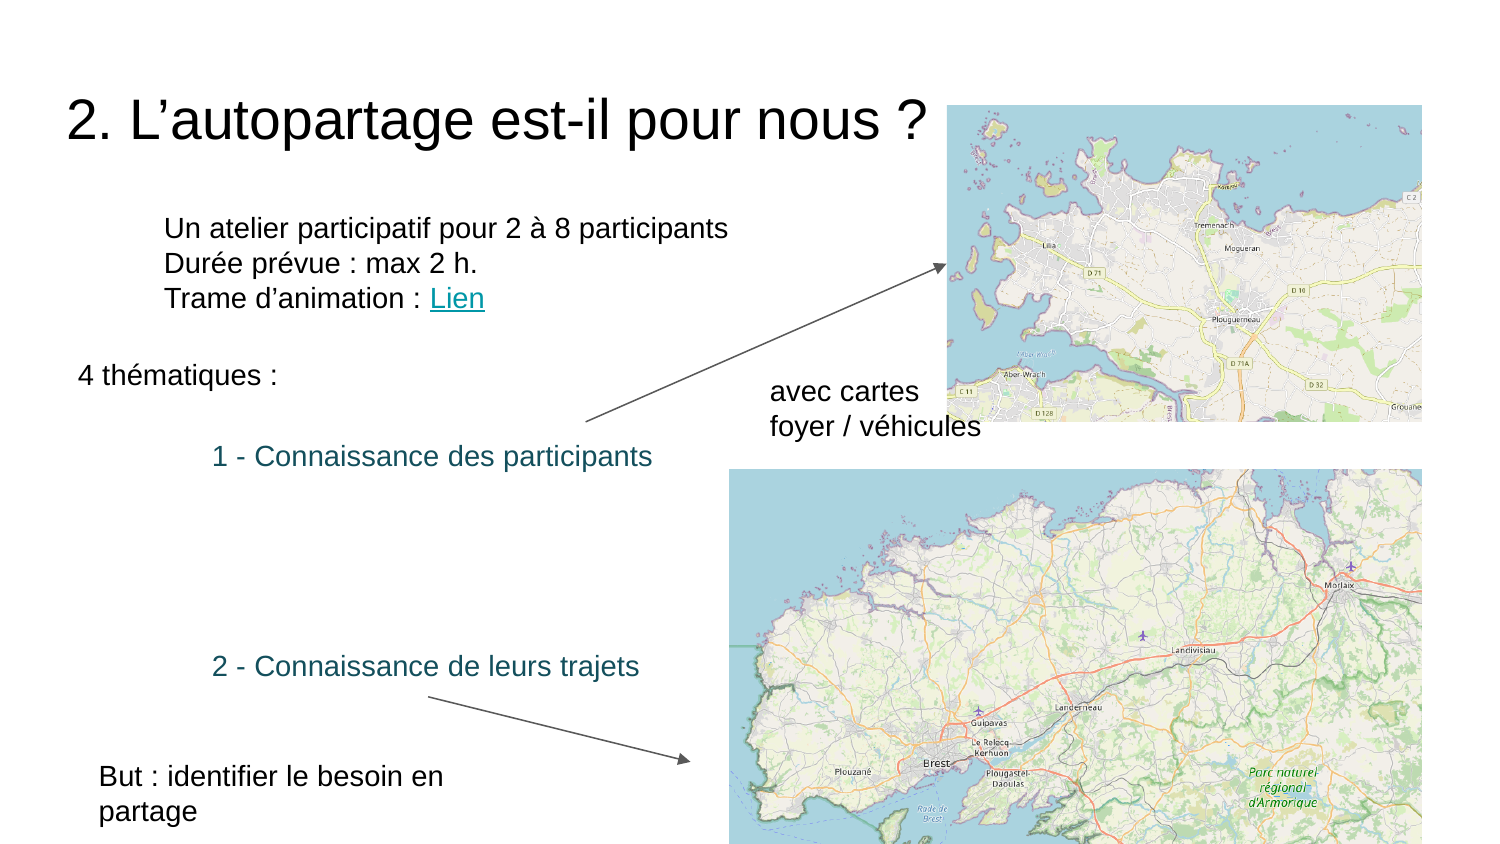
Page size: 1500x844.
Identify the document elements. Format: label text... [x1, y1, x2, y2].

title 2. L’autopartage est-il pour nous ? [51, 72, 1449, 167]
text_box Un atelier participatif pour 2 à 8 participants Durée prévue : max 2 h. Trame d’animation : Lien [800, 274, 927, 330]
text_box Un atelier participatif pour 2 à 8 participants Durée prévue : max 2 h. Trame d’animation : Lien [149, 194, 927, 330]
text_box 1 - Connaissance des participants [196, 421, 975, 487]
picture [946, 105, 1422, 422]
text_box 4 thématiques : [624, 341, 841, 407]
text_box But : identifier le besoin en partage [83, 742, 508, 844]
text_box 4 thématiques : [62, 341, 766, 407]
picture [729, 469, 1422, 844]
text_box 2 - Connaissance de leurs trajets [196, 632, 729, 698]
text_box avec cartes foyer / véhicules [754, 357, 1007, 458]
